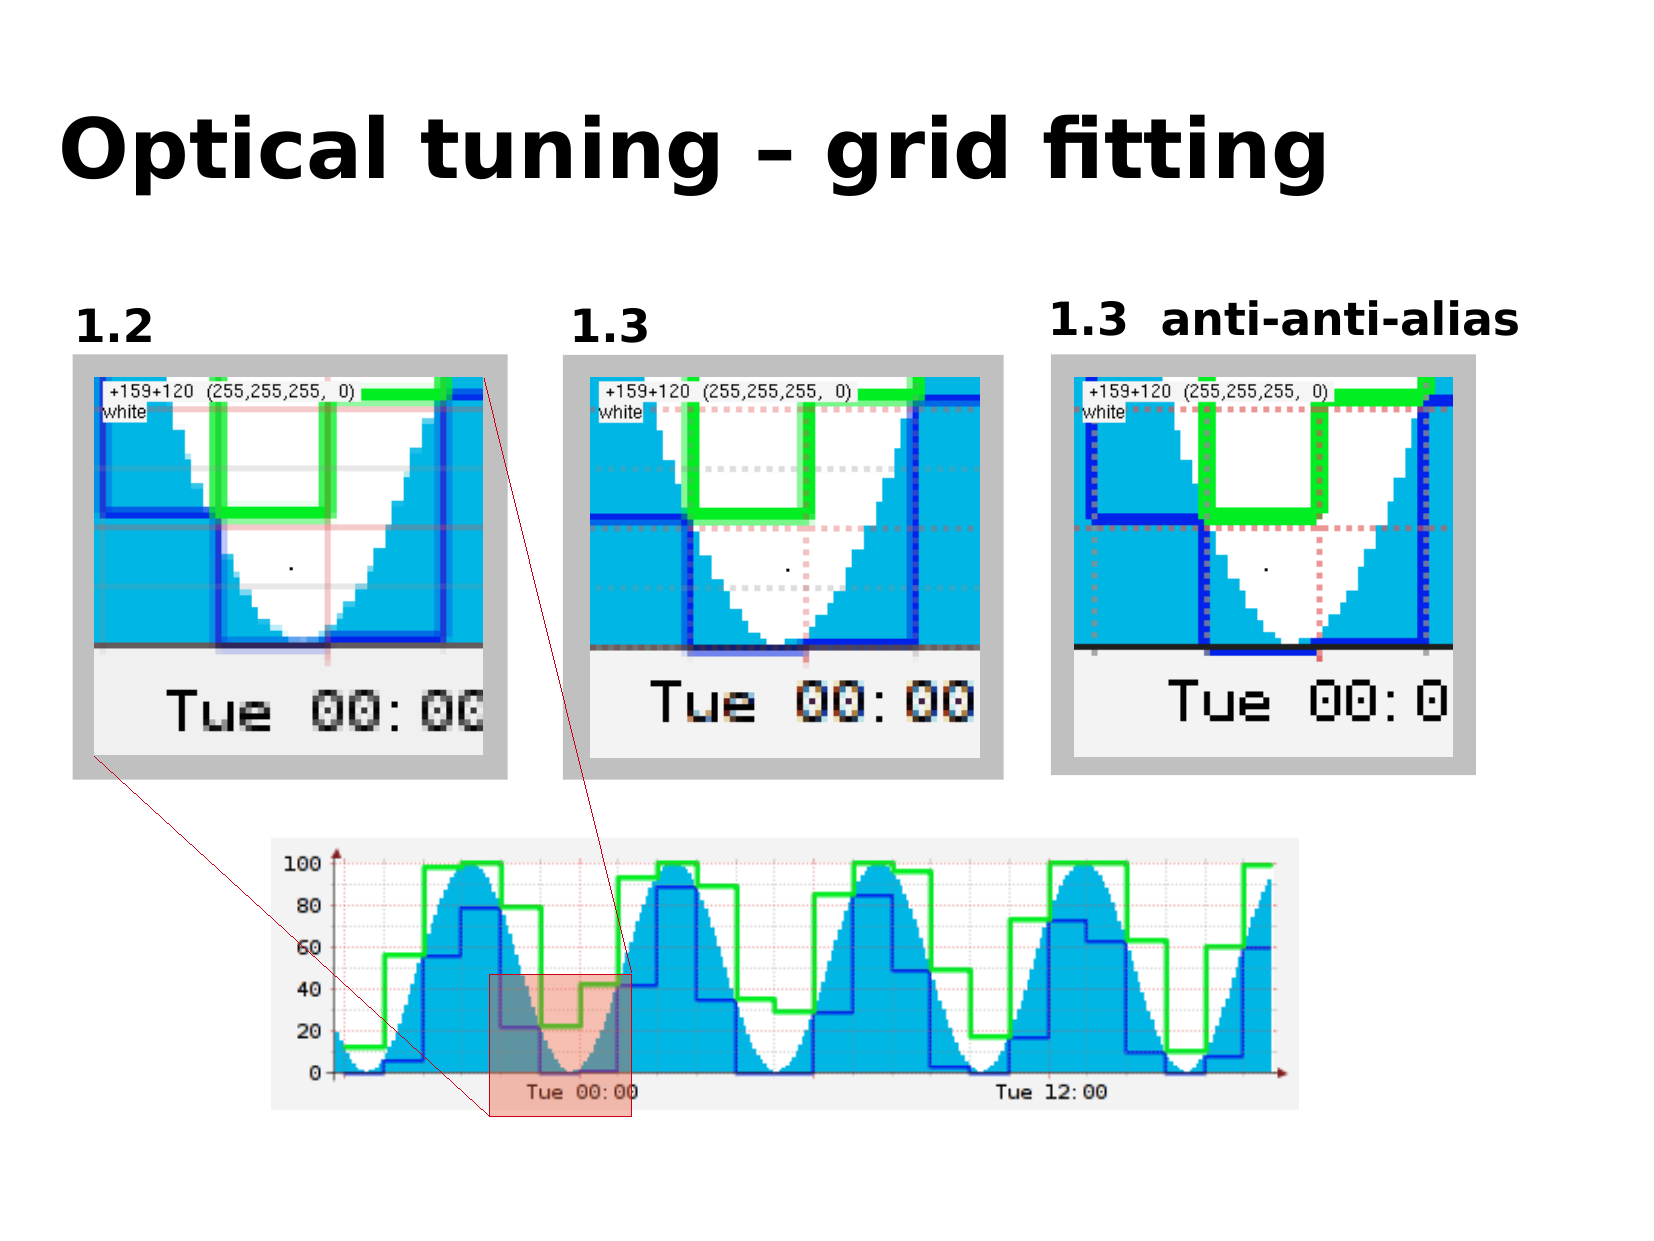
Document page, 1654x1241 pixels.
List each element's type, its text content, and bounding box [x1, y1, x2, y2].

text_box [562, 354, 1004, 780]
text_box [1050, 355, 1476, 776]
picture [590, 377, 980, 758]
picture [1074, 377, 1453, 757]
text_box 1.3 [554, 292, 666, 361]
text_box [489, 974, 632, 1117]
text_box 1.3 anti-anti-alias [1033, 285, 1537, 355]
picture [94, 377, 483, 755]
title Optical tuning – grid fitting [59, 75, 1607, 225]
picture [271, 838, 1299, 1110]
text_box 1.2 [58, 292, 170, 361]
text_box [72, 354, 508, 780]
